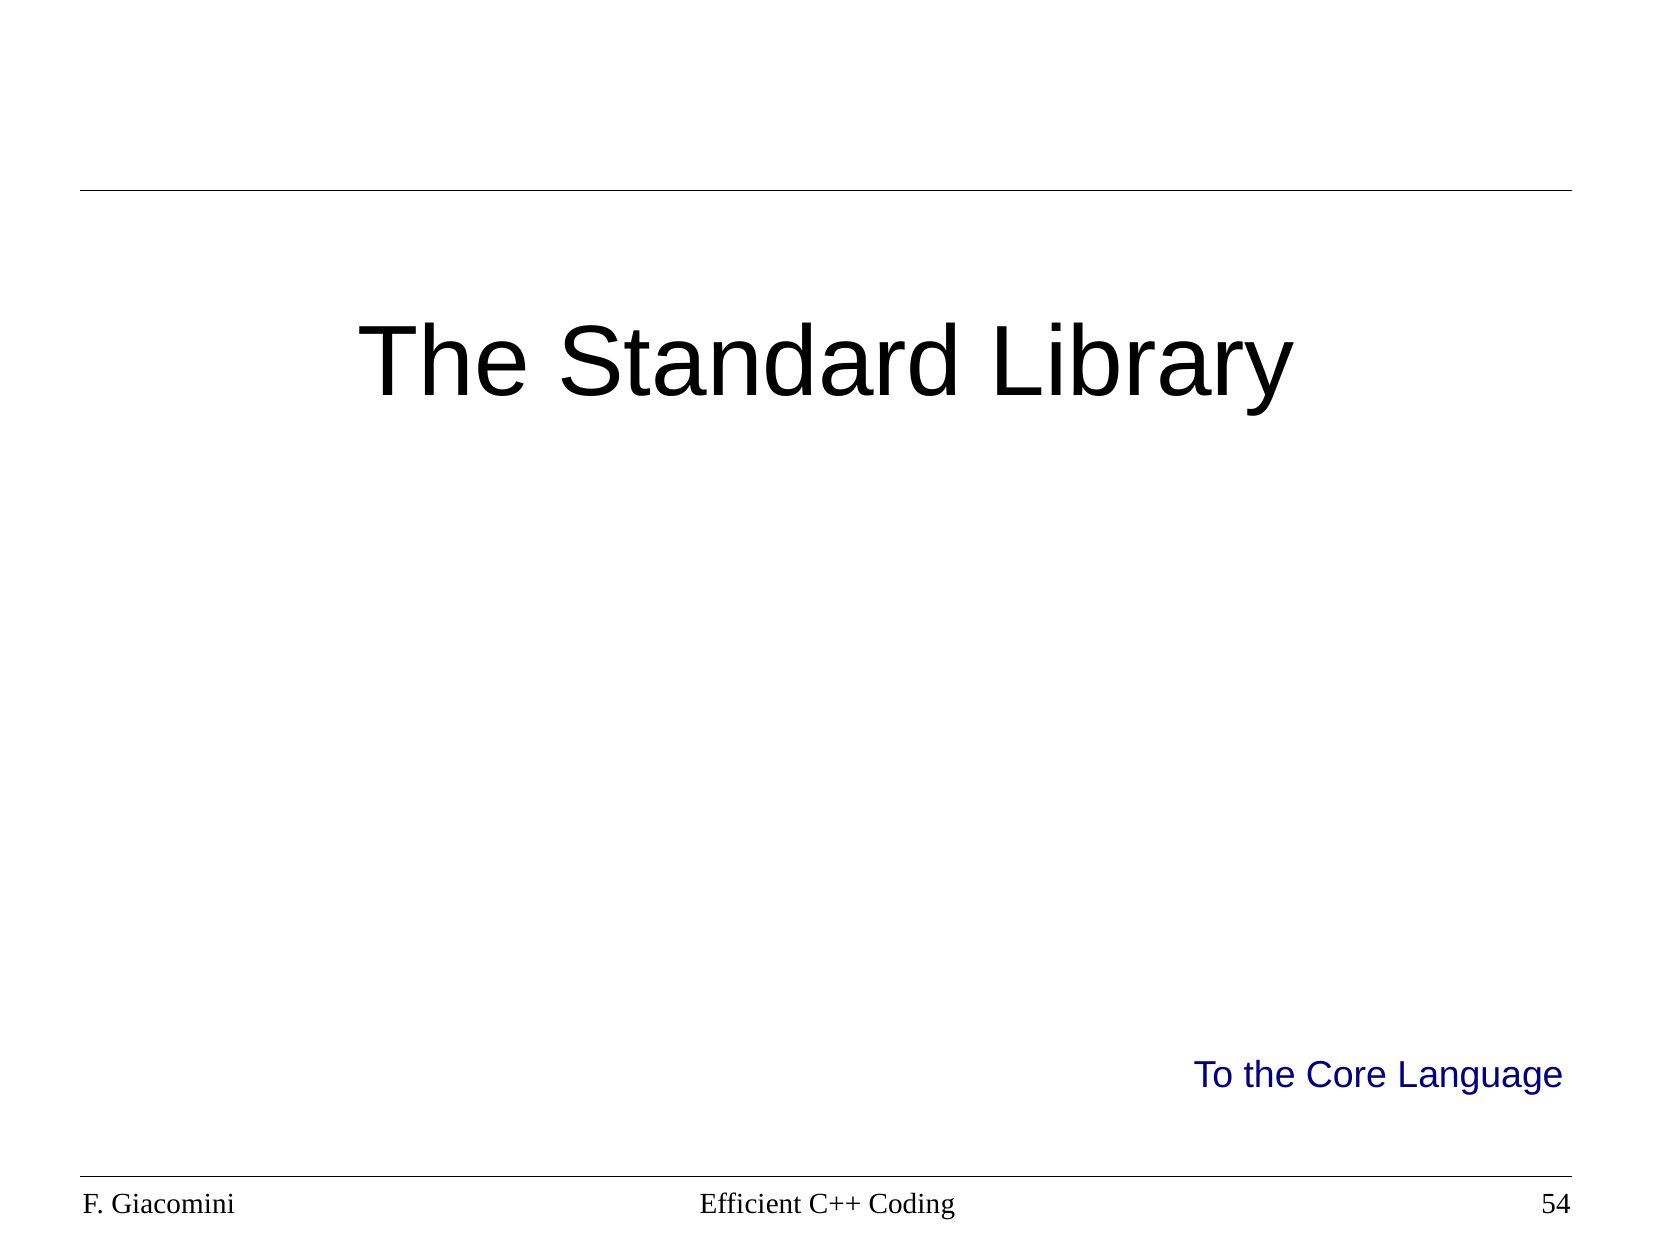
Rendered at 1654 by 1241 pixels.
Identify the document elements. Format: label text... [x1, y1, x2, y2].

subtitle The Standard Library [82, 49, 1571, 1149]
text_box To the Core Language [1190, 1050, 1569, 1112]
